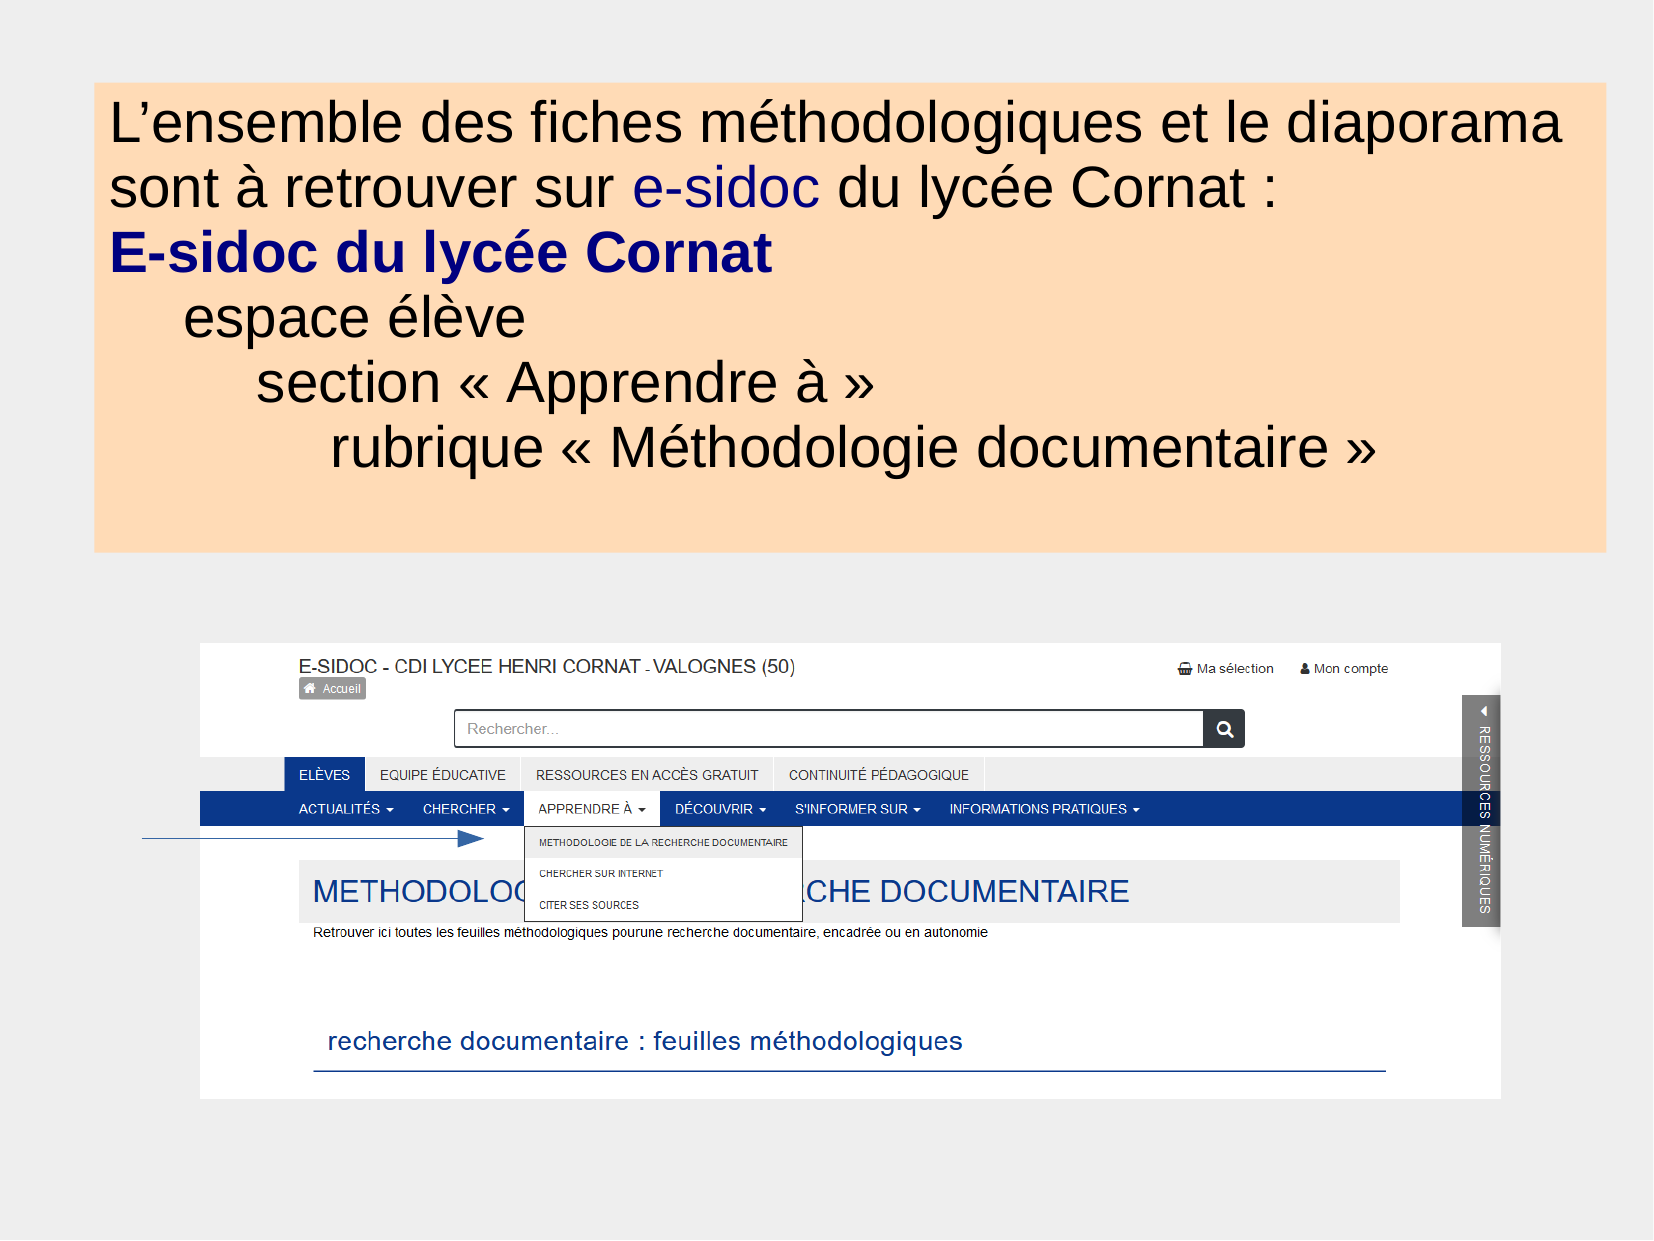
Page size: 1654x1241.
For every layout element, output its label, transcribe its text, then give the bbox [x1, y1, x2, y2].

picture [200, 643, 1501, 1099]
text_box L’ensemble des fiches méthodologiques et le diaporama sont à retrouver sur e-sidoc du lycée Cornat : E-sidoc du lycée Cornat espace élève section « Apprendre à » rubrique « Méthodologie documentaire » [94, 82, 1607, 553]
